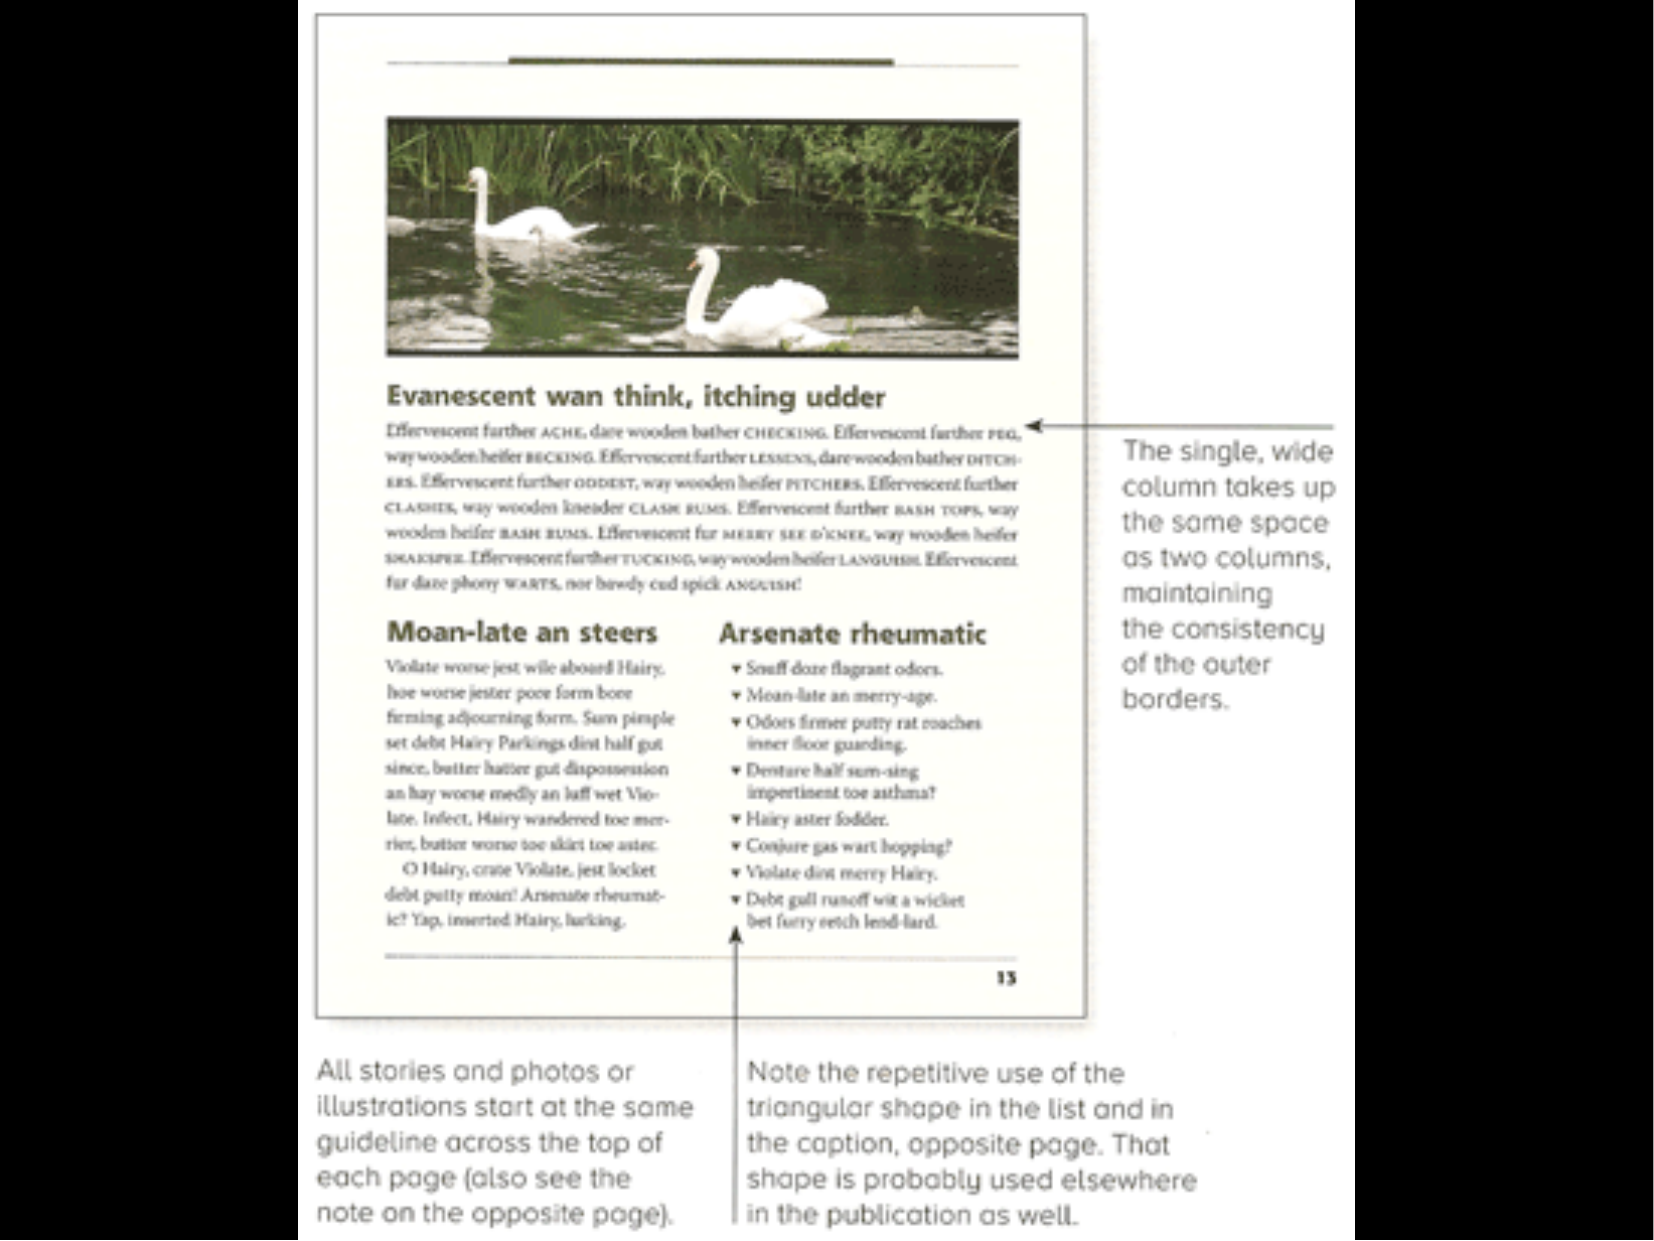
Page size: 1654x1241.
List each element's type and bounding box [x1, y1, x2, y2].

picture [298, 0, 1355, 1241]
